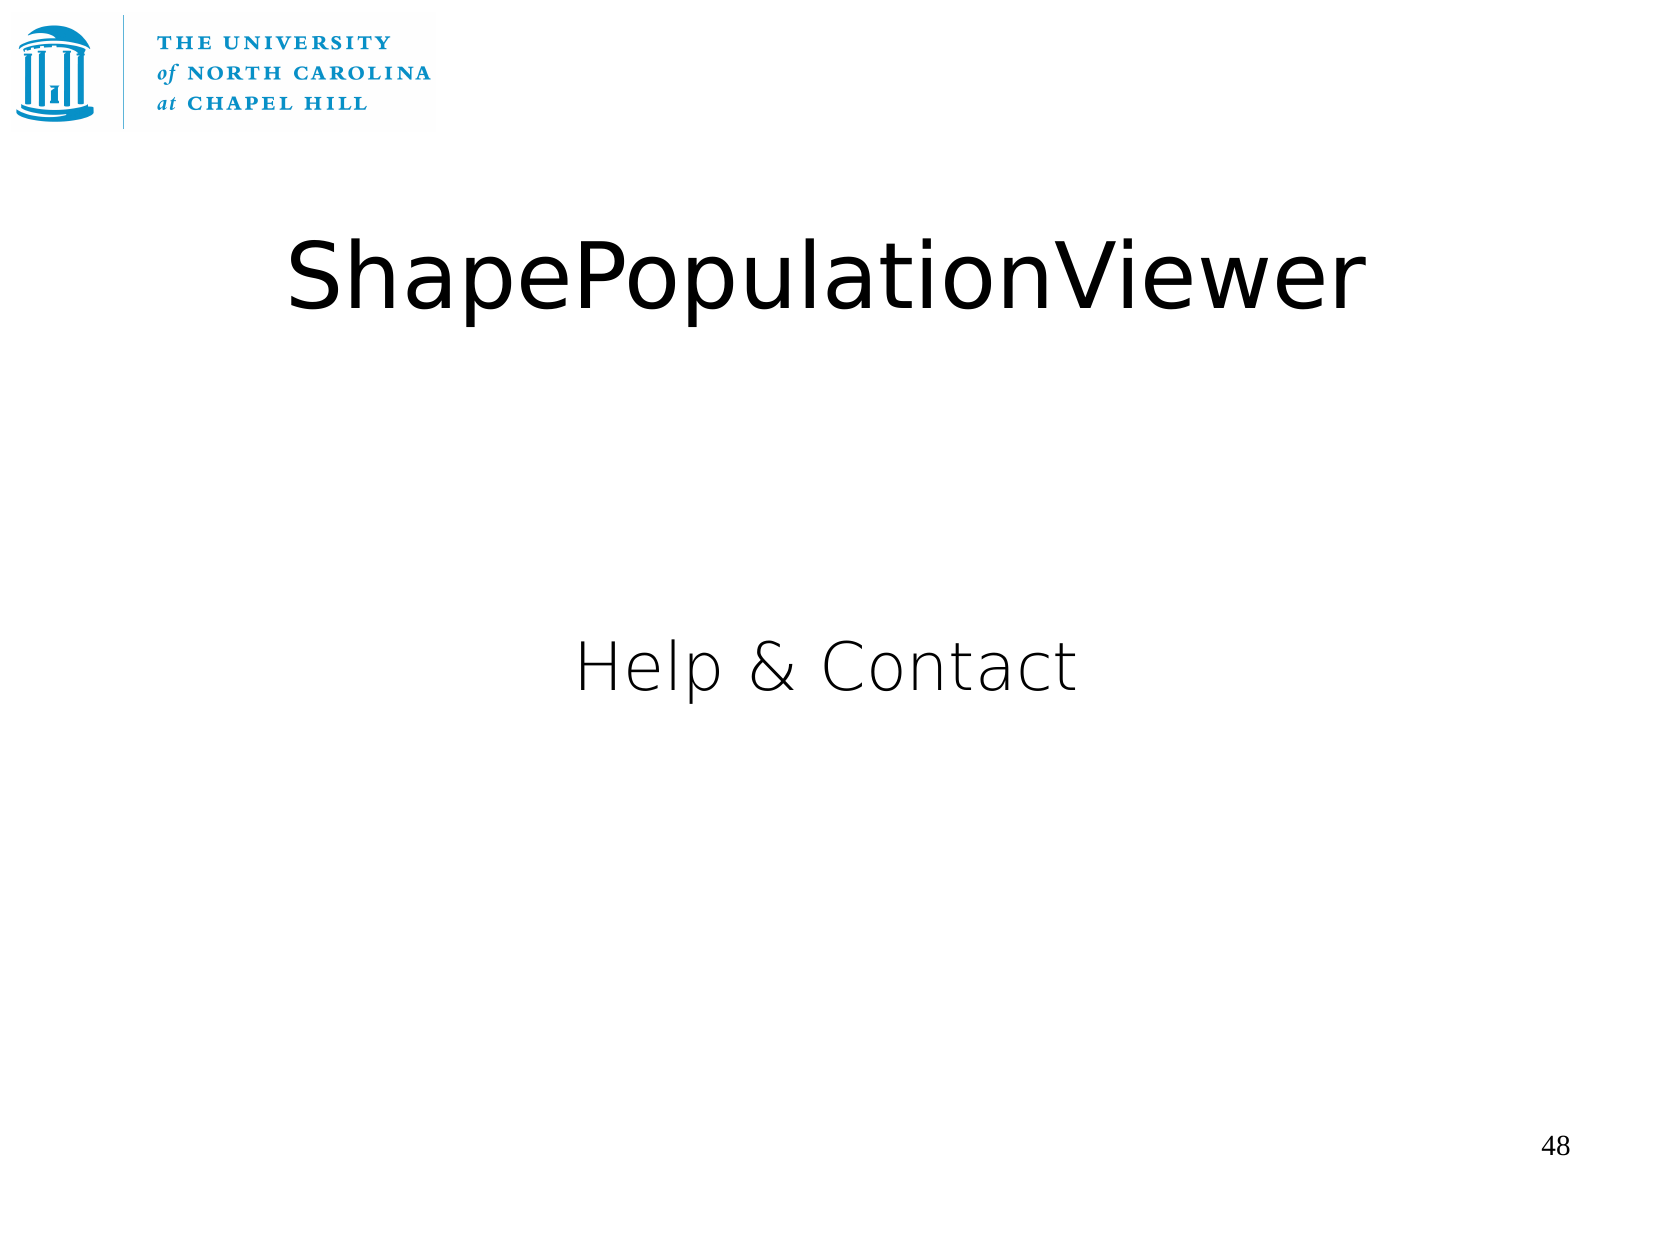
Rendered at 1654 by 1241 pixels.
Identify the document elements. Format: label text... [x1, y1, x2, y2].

subtitle Help & Contact [82, 435, 1571, 901]
picture [11, 12, 436, 132]
title ShapePopulationViewer [82, 173, 1571, 381]
